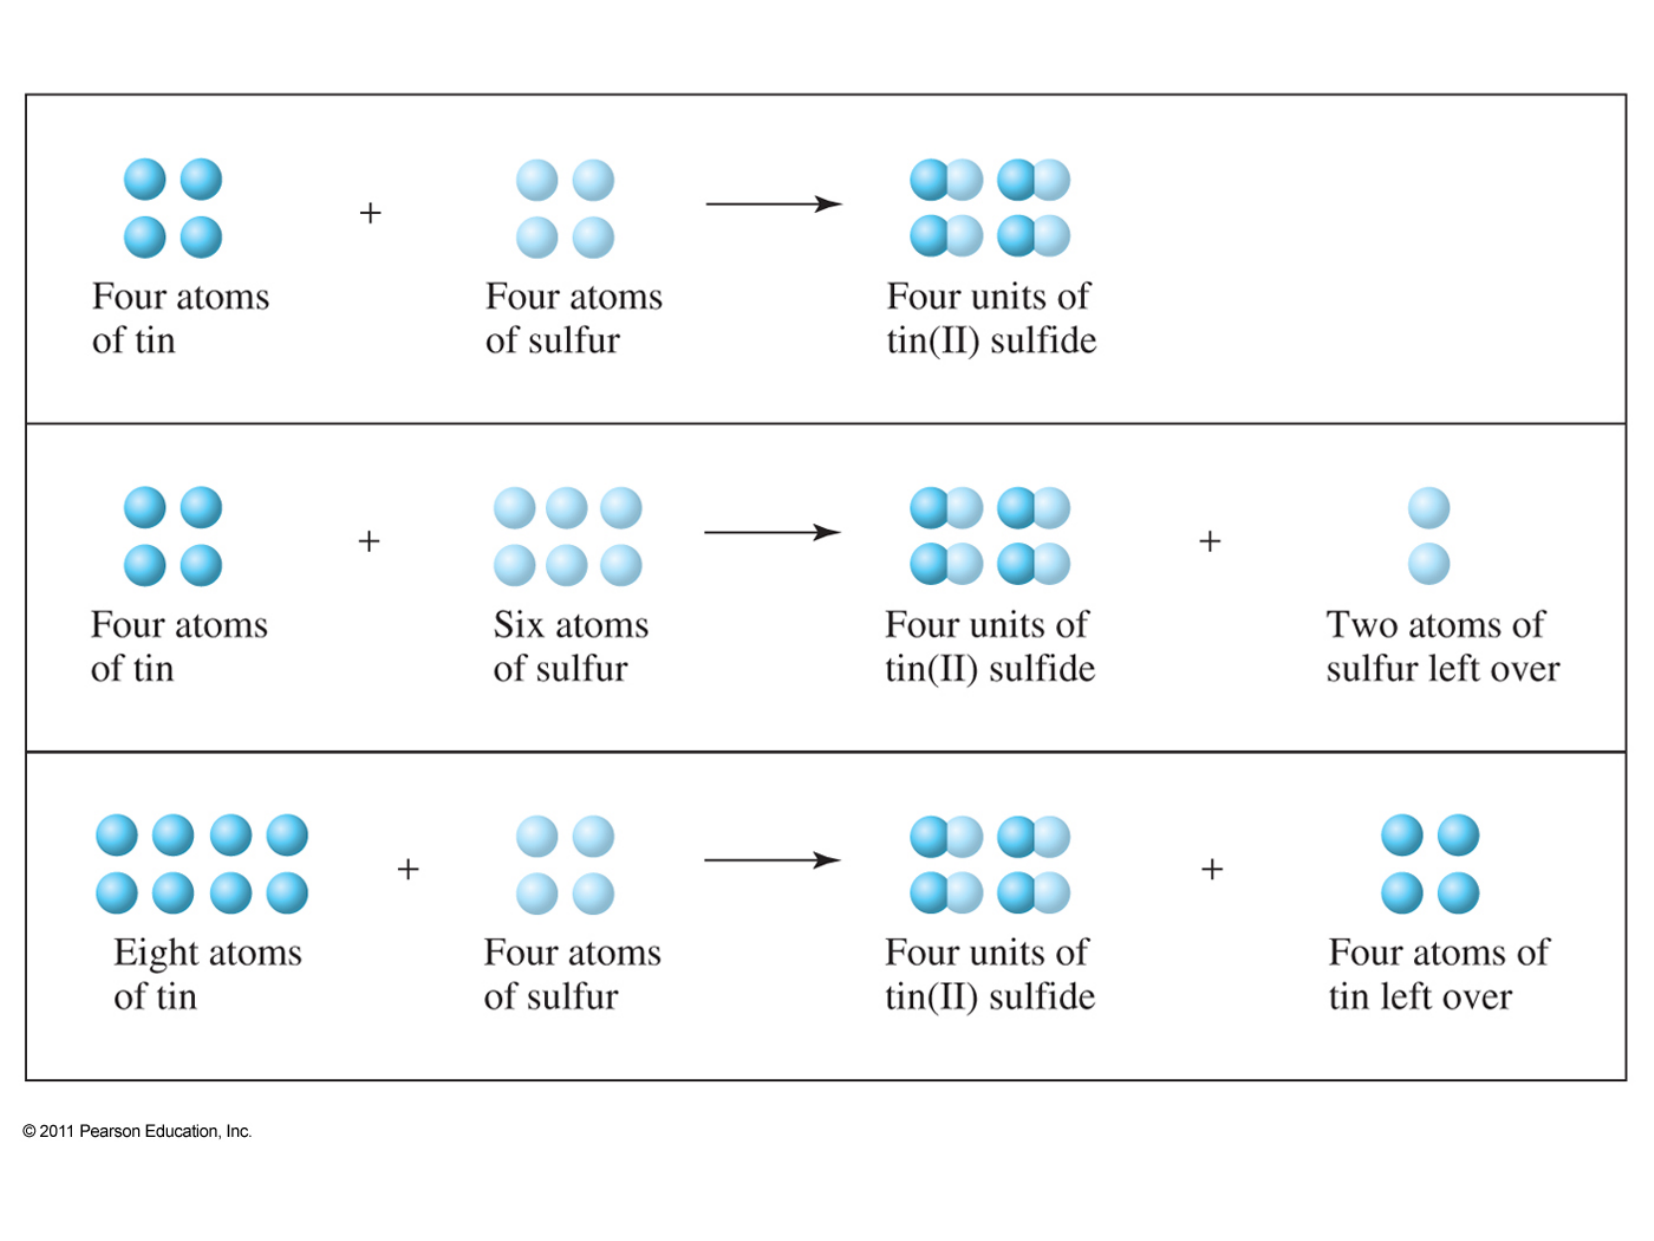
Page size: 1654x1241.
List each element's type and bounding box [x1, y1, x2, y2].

picture [0, 64, 1654, 1176]
